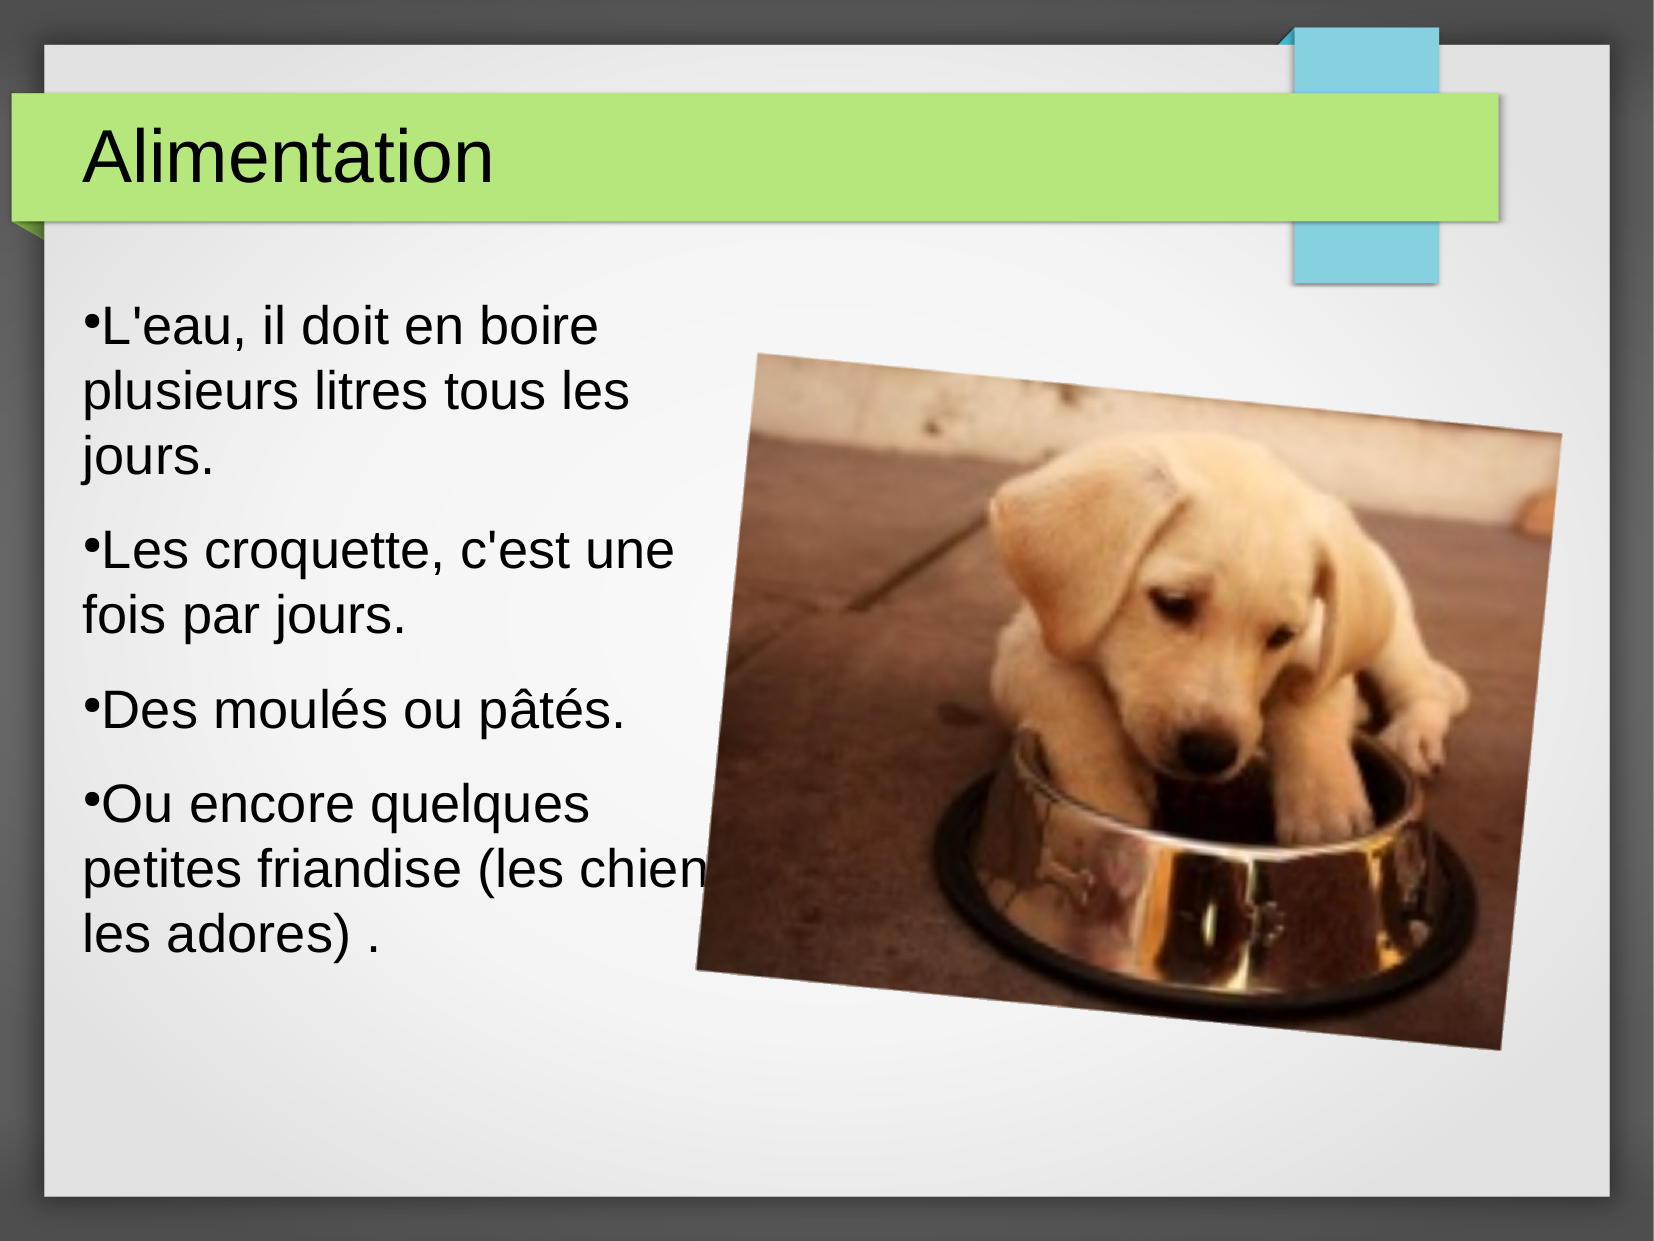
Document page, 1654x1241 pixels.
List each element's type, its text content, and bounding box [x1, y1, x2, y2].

list L'eau, il doit en boire plusieurs litres tous les jours. Les croquette, c'est une fois par jours. Des moulés ou pâtés. Ou encore quelques petites friandise (les chiens les adores) . [82, 290, 756, 1010]
picture [0, 0, 1654, 1241]
title Alimentation [82, 49, 1571, 257]
